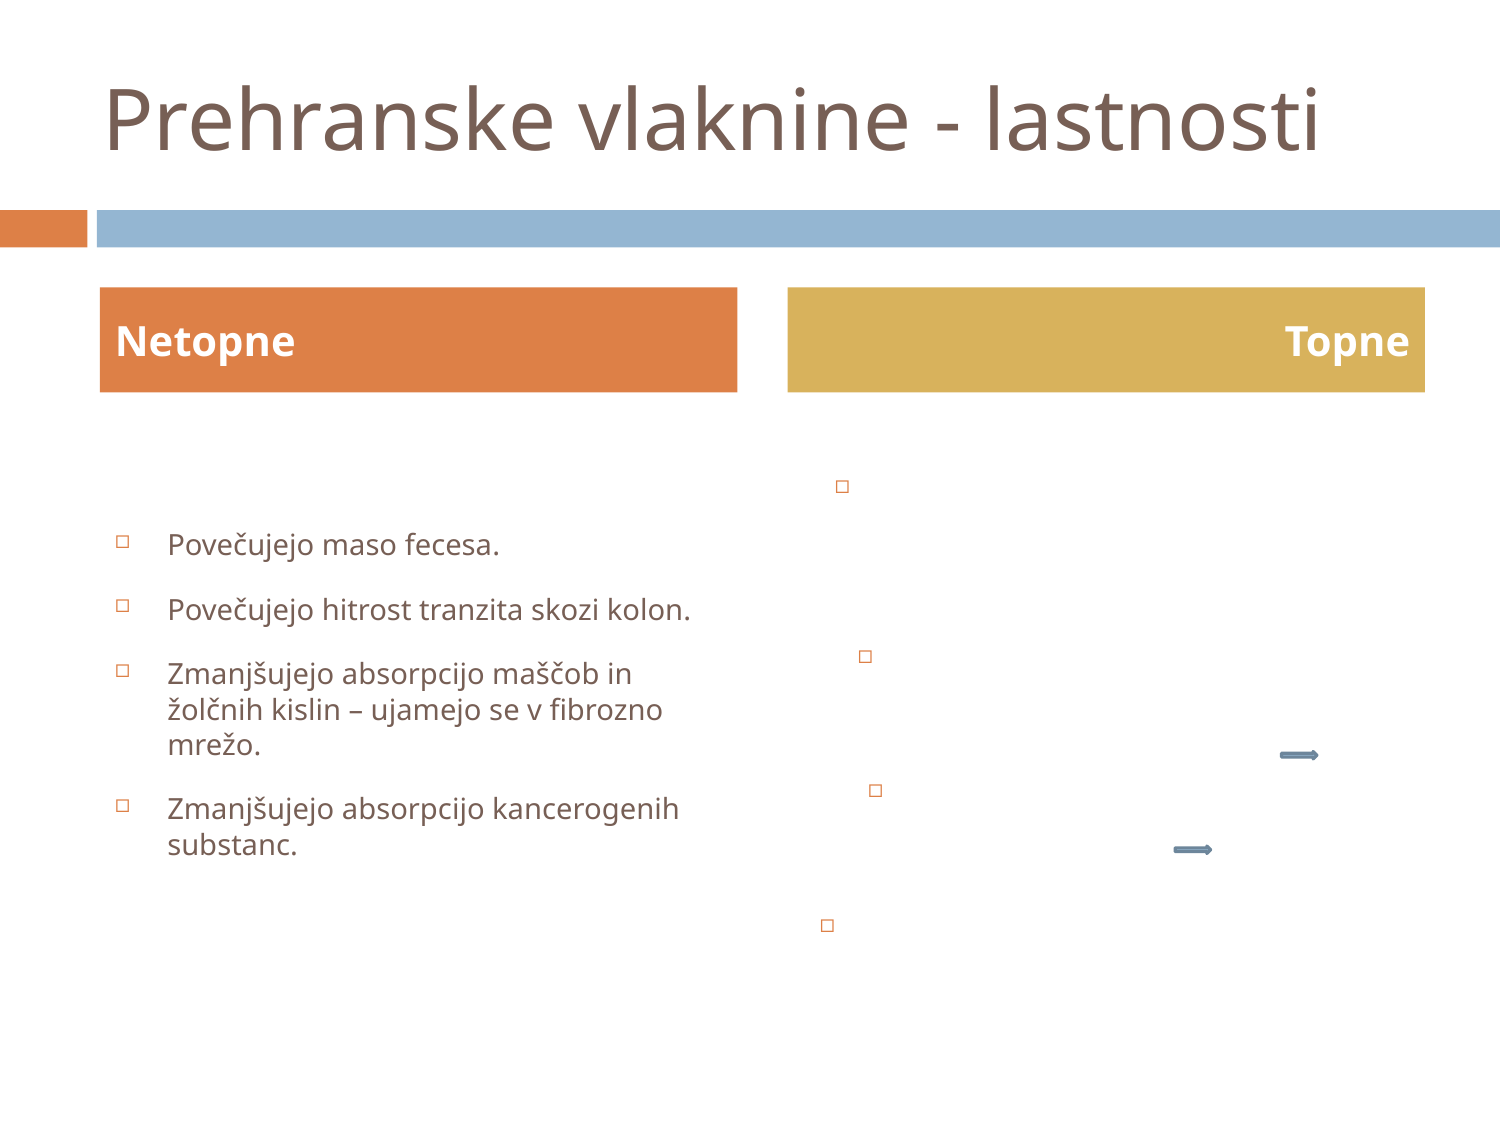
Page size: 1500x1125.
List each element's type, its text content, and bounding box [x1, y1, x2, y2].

list Topne [787, 287, 1425, 393]
list Netopne [99, 287, 738, 393]
list Povečujejo maso fecesa. Povečujejo hitrost tranzita skozi kolon. Zmanjšujejo absorpcijo maščob in žolčnih kislin – ujamejo se v fibrozno mrežo. Zmanjšujejo absorpcijo kancerogenih substanc. [99, 399, 738, 988]
text_box [1175, 846, 1211, 854]
text_box [1281, 751, 1317, 759]
title Prehranske vlaknine - lastnosti [87, 44, 1425, 188]
list Tvorijo zelo viskozne raztopine, ki upočasnjujejo praznjenje želodca in tankega črevesa in dajejo občutek sitosti. Zaradi povečane viskoznosti je zmanjšana absorpcija žolčnih kislin in glukoze hipoholesterolni učinek. Prebiotični učinek črevesna mikroflora jih metabolizira in se tako razmnožuje. Izboljšajo razpoložljivost mineralov. [787, 399, 1425, 1083]
